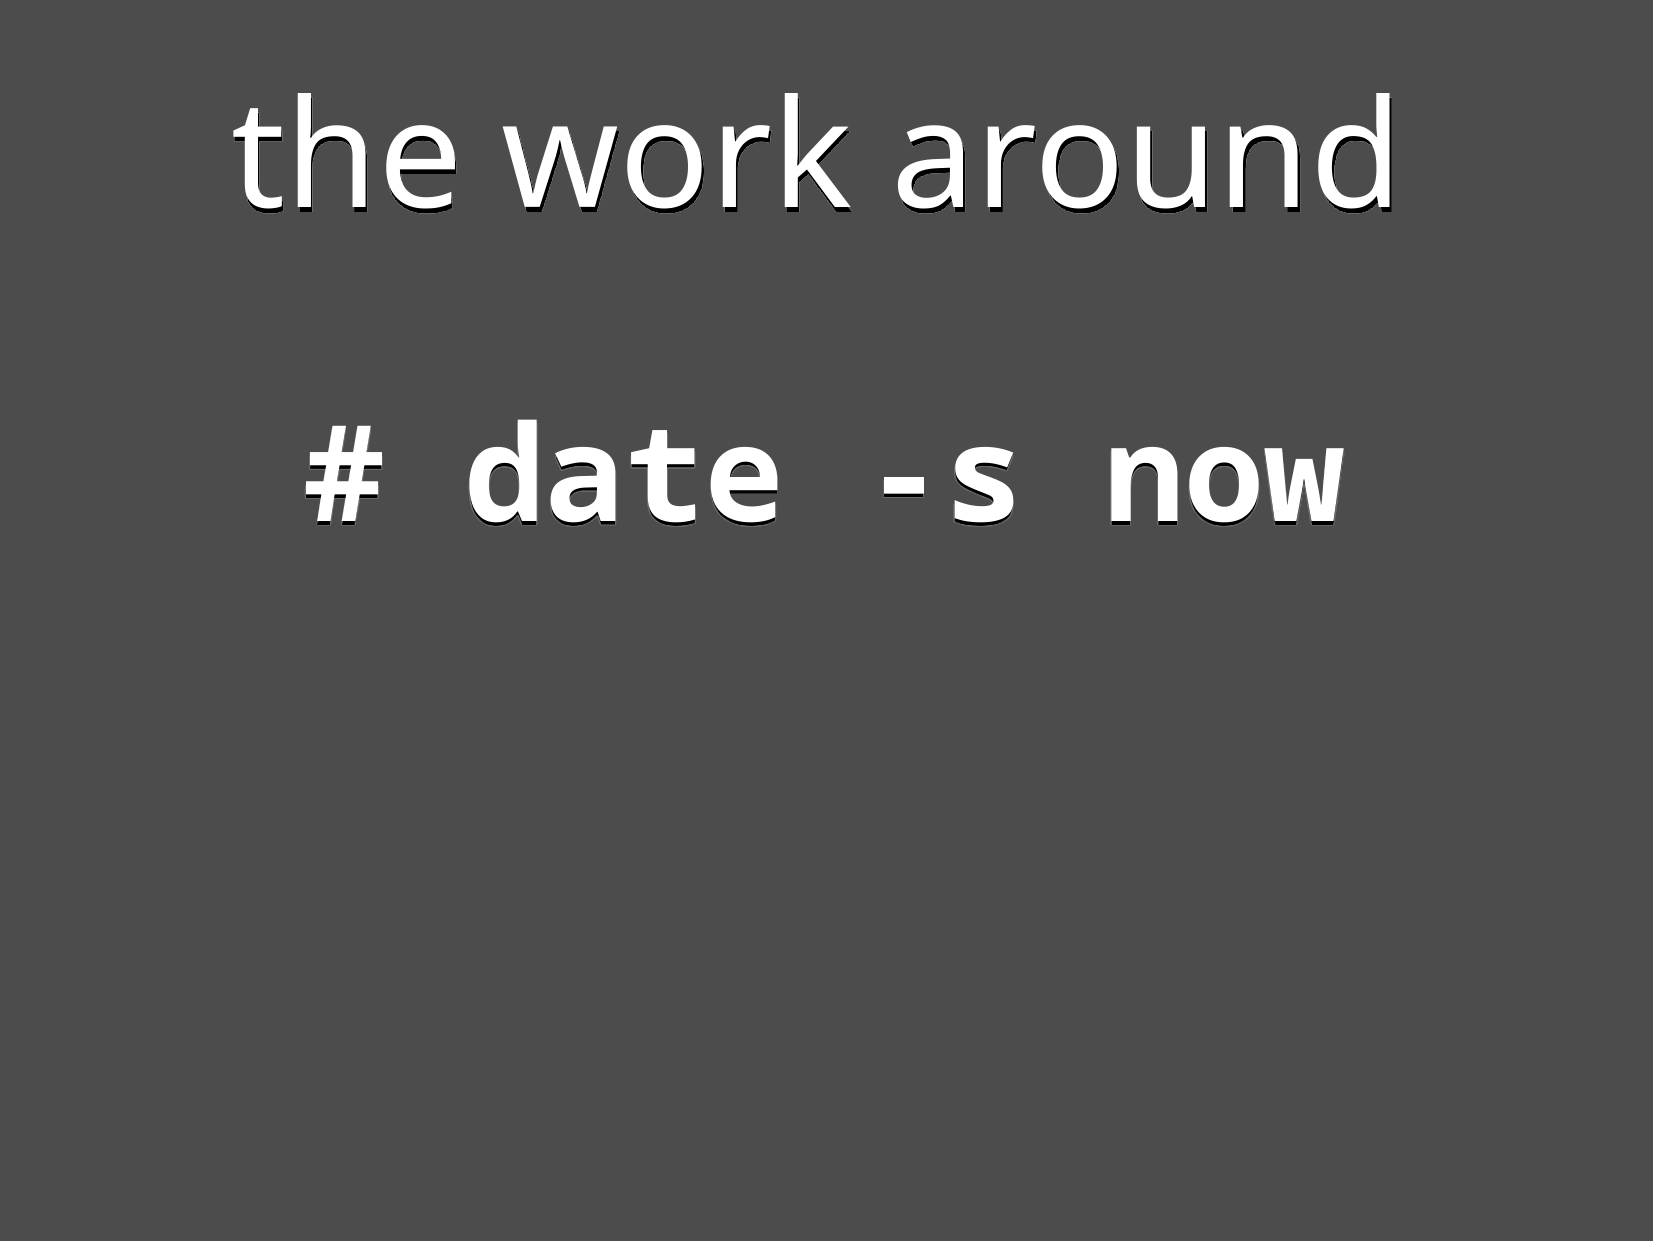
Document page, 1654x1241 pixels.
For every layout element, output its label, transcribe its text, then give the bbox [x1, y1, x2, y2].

title the work around [105, 57, 1531, 242]
title # date -s now [80, 261, 1569, 678]
